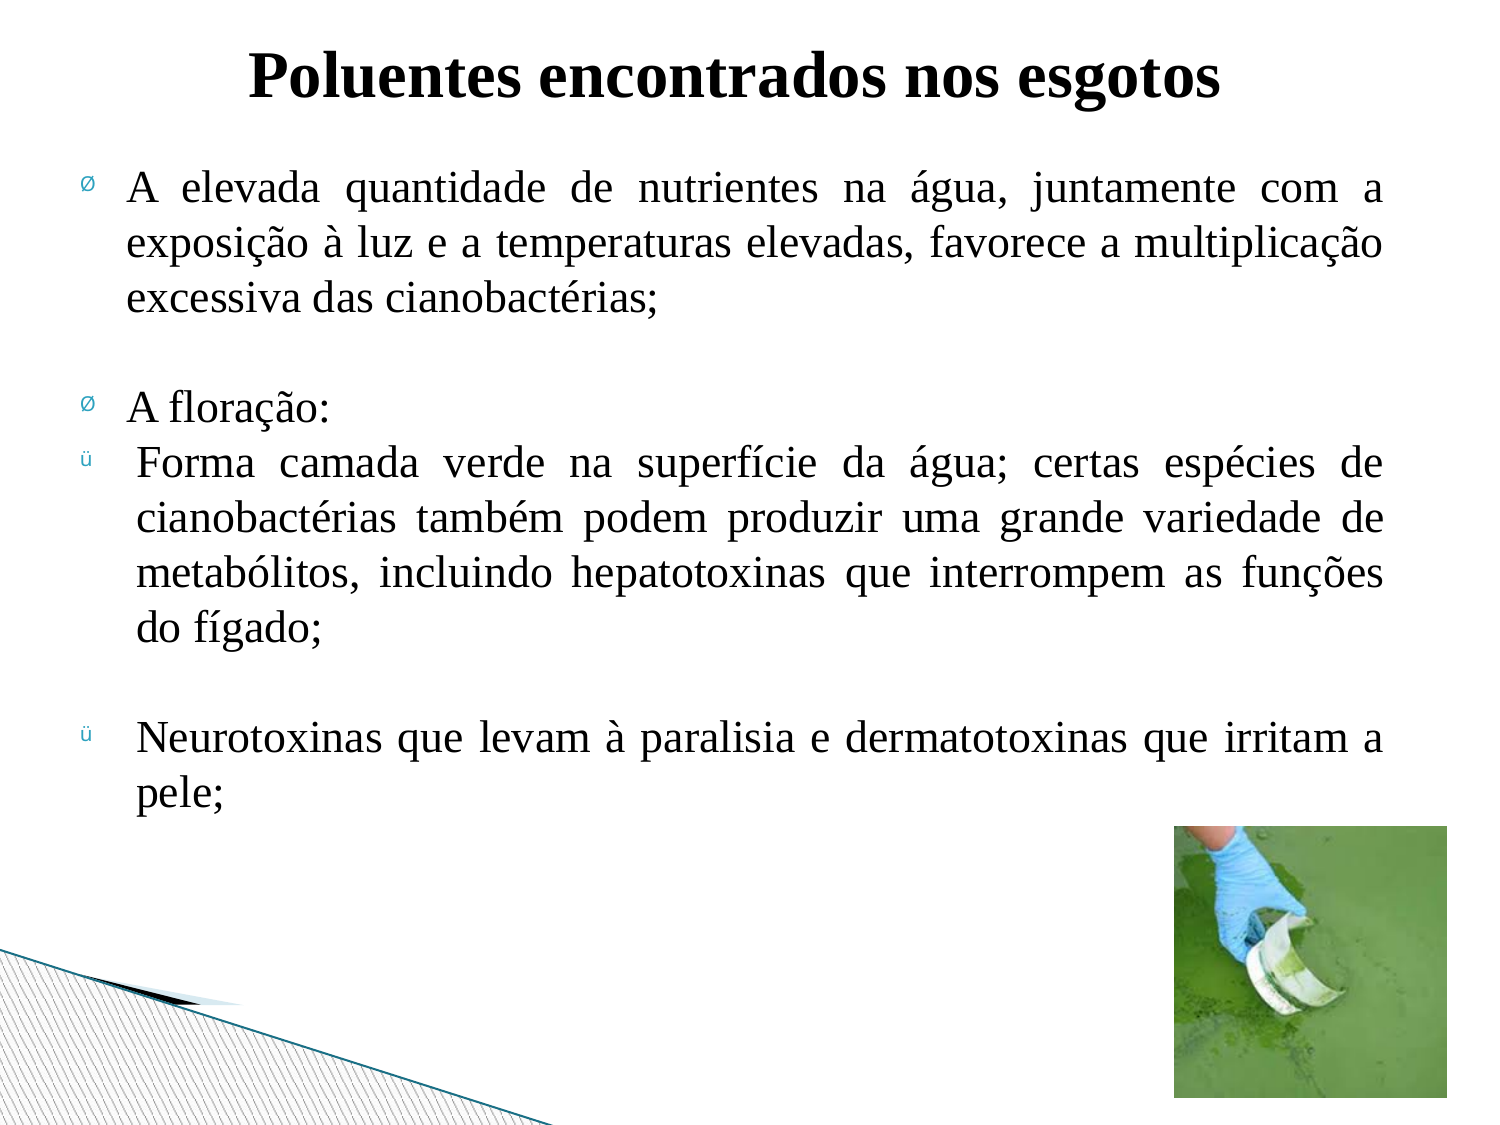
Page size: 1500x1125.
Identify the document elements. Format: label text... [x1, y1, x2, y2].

picture [1174, 826, 1447, 1098]
title Poluentes encontrados nos esgotos [68, 19, 1419, 124]
text_box A elevada quantidade de nutrientes na água, juntamente com a exposição à luz e a temperaturas elevadas, favorece a multiplicação excessiva das cianobactérias; A floração: Forma camada verde na superfície da água; certas espécies de cianobactérias também podem produzir uma grande variedade de metabólitos, incluindo hepatotoxinas que interrompem as funções do fígado; Neurotoxinas que levam à paralisia e dermatotoxinas que irritam a pele; [64, 148, 1400, 824]
picture [0, 952, 543, 1125]
